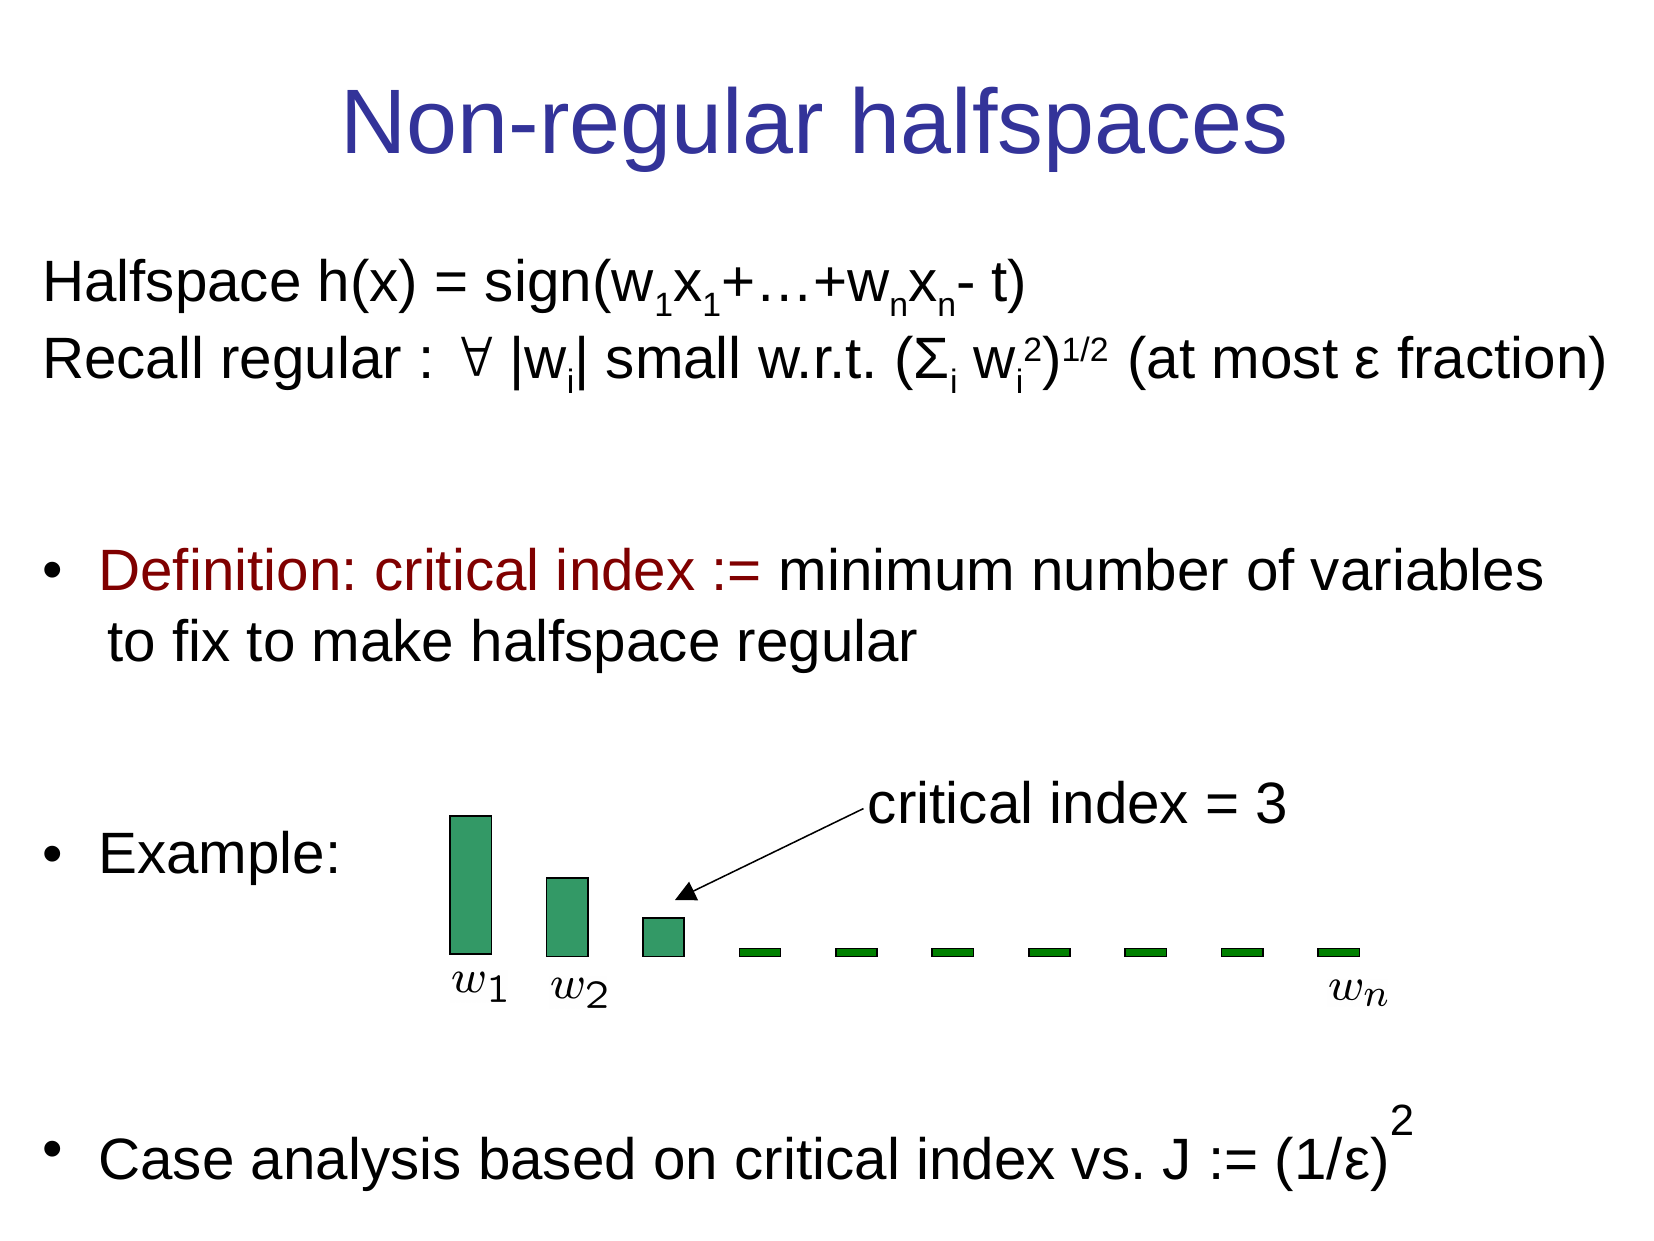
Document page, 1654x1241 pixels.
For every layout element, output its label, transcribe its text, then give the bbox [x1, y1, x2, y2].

text_box [1221, 948, 1263, 957]
list Halfspace h(x) = sign(w1x1+…+wnxn- t) Recall regular :  |wi| small w.r.t. (Σi wi2)1/2 (at most ε fraction) Definition: critical index := minimum number of variables to fix to make halfspace regular Example: Case analysis based on critical index vs. J := (1/ε)2 [27, 112, 1654, 1216]
text_box critical index = 3 [853, 750, 1308, 833]
text_box [1125, 948, 1167, 957]
text_box [546, 878, 588, 957]
text_box [932, 948, 974, 957]
picture [549, 976, 607, 1010]
text_box [739, 948, 781, 957]
picture [450, 970, 508, 1003]
title Non-regular halfspaces [112, 18, 1519, 226]
picture [1327, 979, 1388, 1007]
text_box [835, 948, 878, 957]
text_box [1028, 948, 1071, 957]
text_box [450, 815, 492, 954]
text_box [1318, 948, 1360, 957]
text_box [642, 918, 685, 957]
